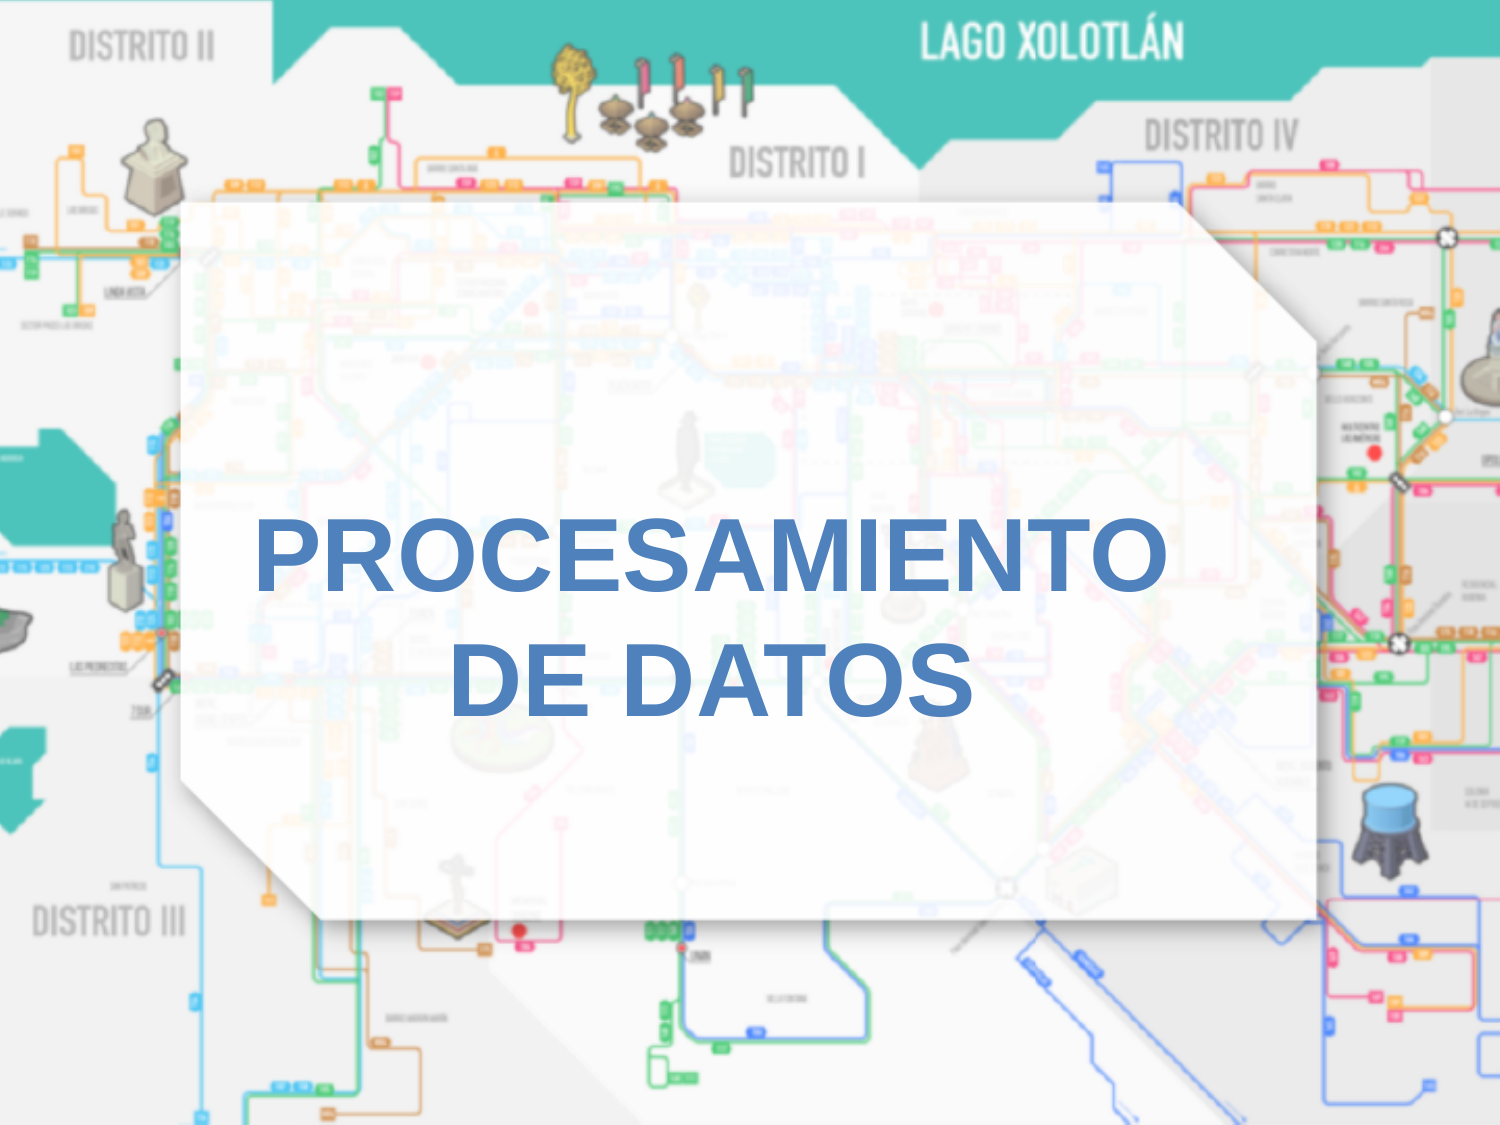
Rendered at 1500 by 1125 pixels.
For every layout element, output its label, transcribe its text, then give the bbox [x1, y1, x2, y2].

picture [0, 0, 1500, 1125]
text_box PROCESAMIENTO DE DATOS [236, 479, 1188, 745]
